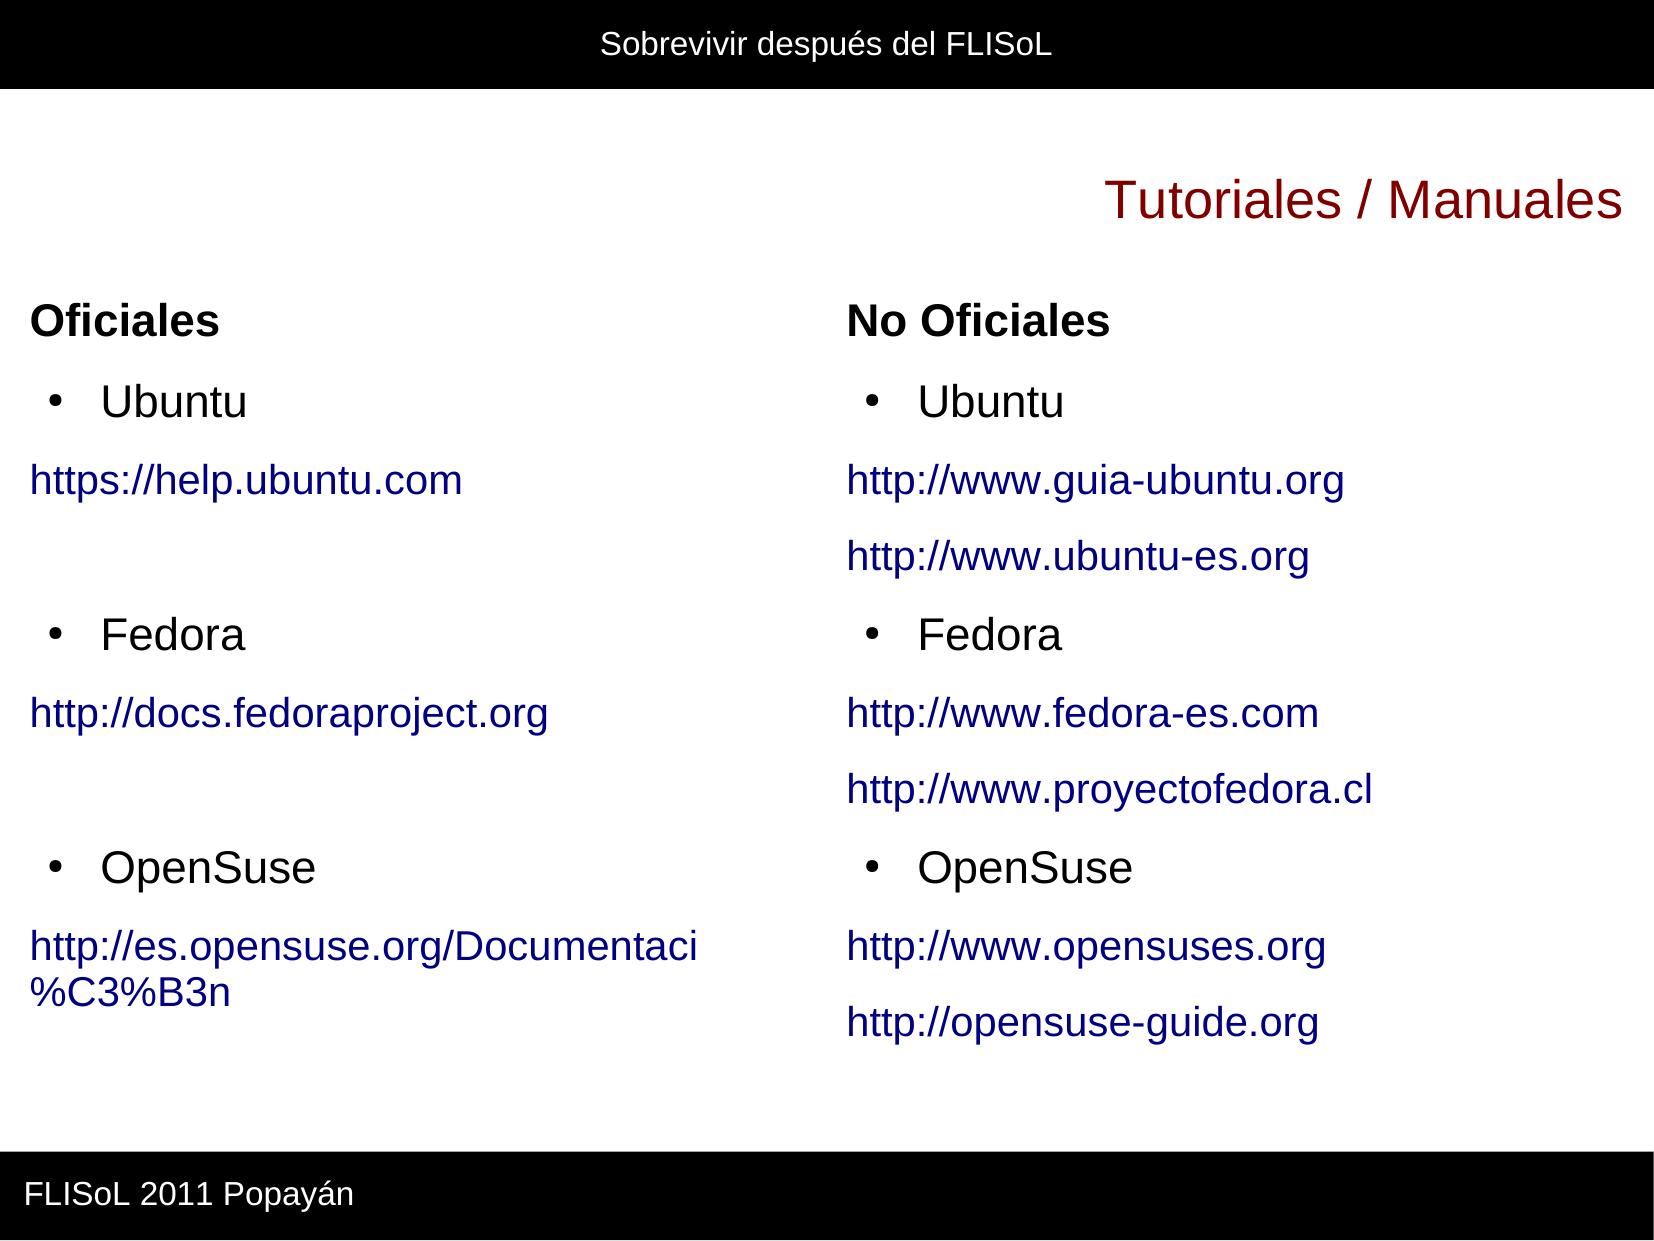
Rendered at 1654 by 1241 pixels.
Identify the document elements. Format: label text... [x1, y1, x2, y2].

list No Oficiales Ubuntu http://www.guia-ubuntu.org http://www.ubuntu-es.org Fedora http://www.fedora-es.com http://www.proyectofedora.cl OpenSuse http://www.opensuses.org http://opensuse-guide.org [846, 295, 1625, 1122]
list Oficiales Ubuntu https://help.ubuntu.com Fedora http://docs.fedoraproject.org OpenSuse http://es.opensuse.org/Documentaci%C3%B3n [29, 295, 808, 1122]
title Tutoriales / Manuales [147, 147, 1625, 252]
